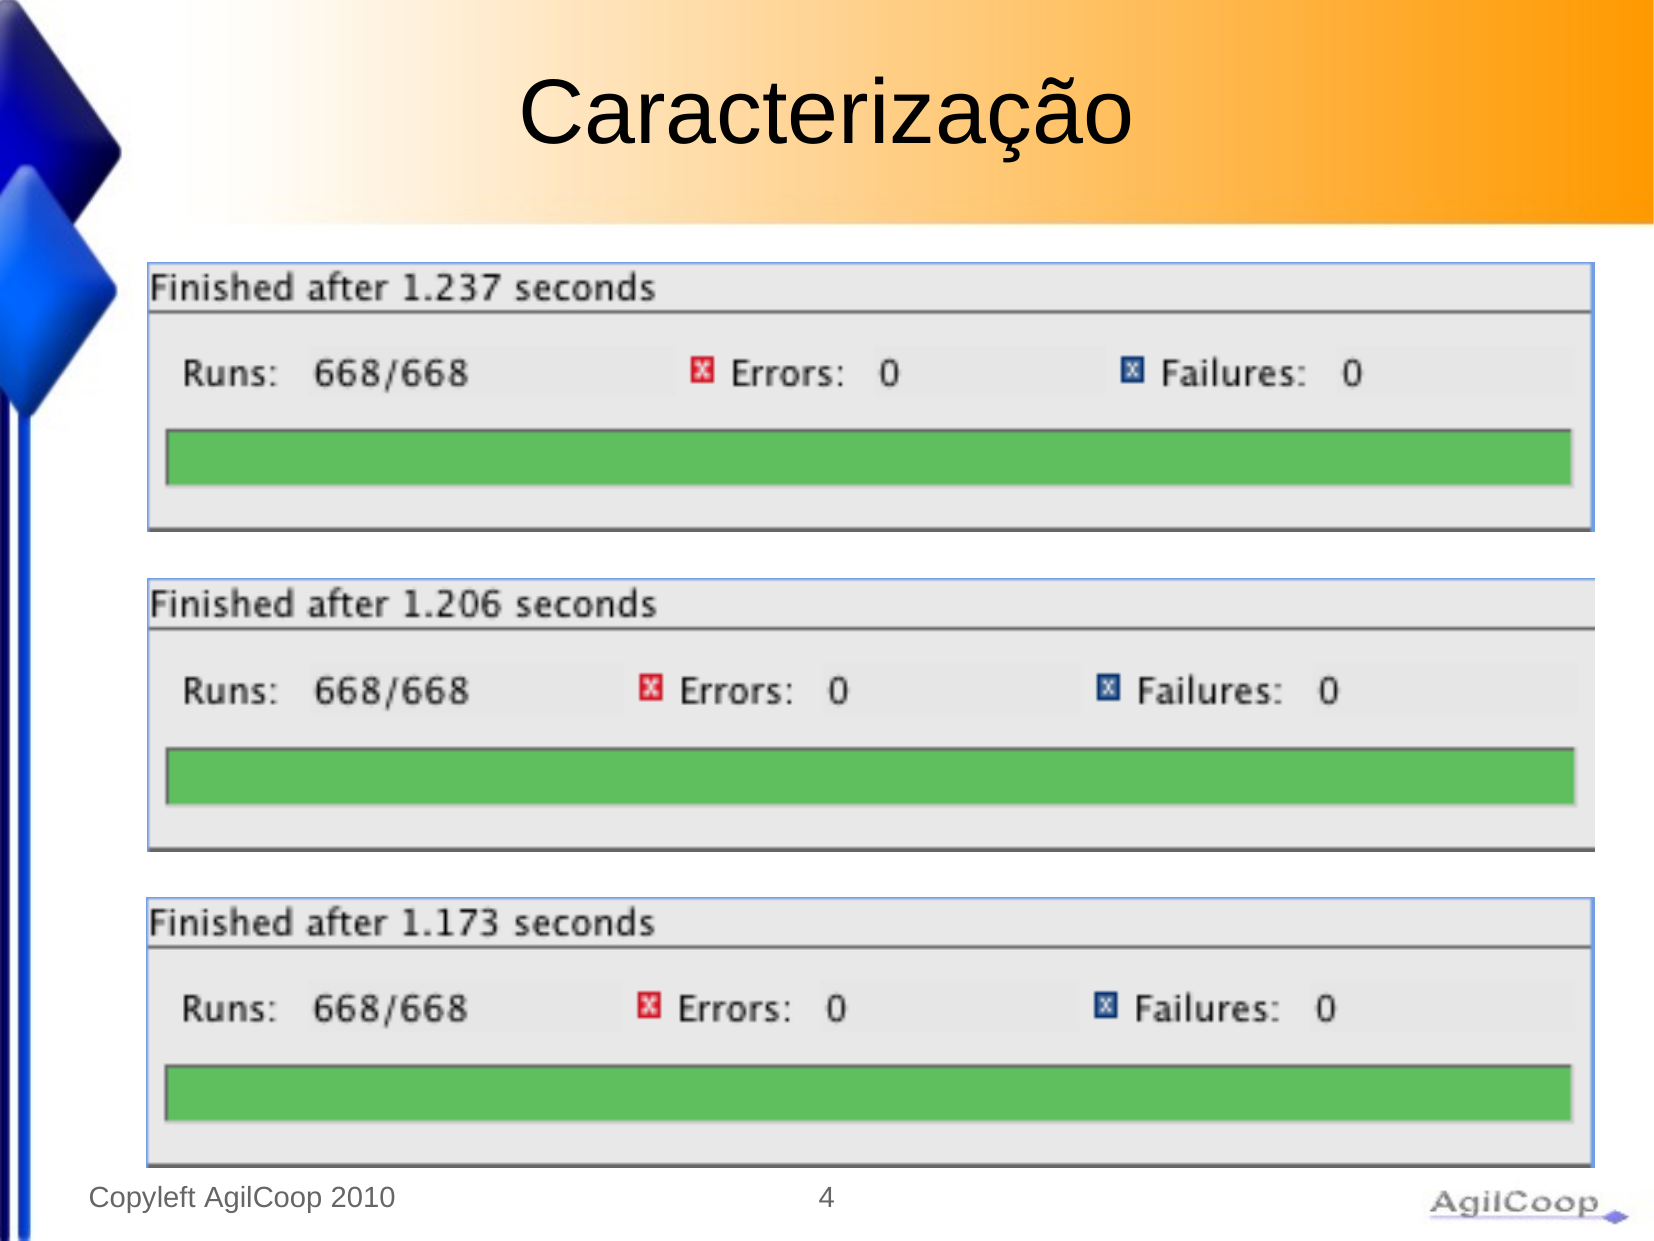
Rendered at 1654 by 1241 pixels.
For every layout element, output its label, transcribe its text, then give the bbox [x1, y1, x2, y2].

picture [0, 0, 1654, 1241]
title Caracterização [82, 8, 1571, 216]
